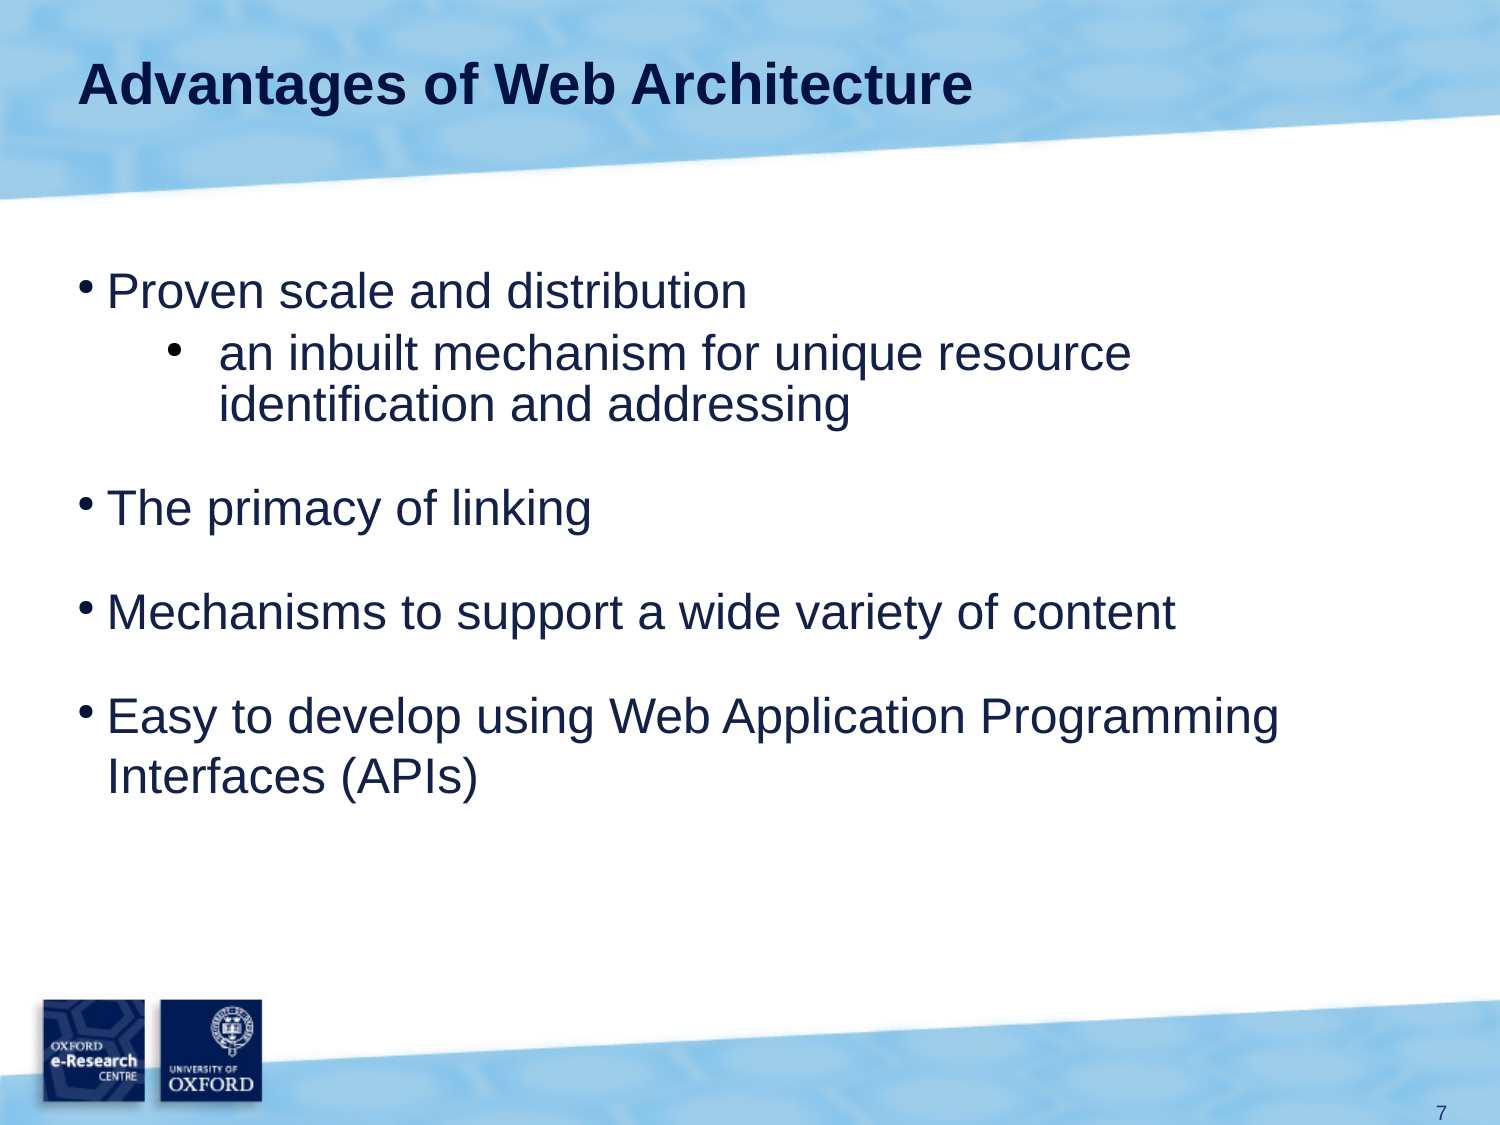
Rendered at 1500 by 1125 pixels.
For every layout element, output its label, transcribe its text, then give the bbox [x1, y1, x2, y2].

list Proven scale and distribution an inbuilt mechanism for unique resource identification and addressing The primacy of linking Mechanisms to support a wide variety of content Easy to develop using Web Application Programming Interfaces (APIs) [62, 250, 1388, 972]
title Advantages of Web Architecture [62, 24, 1409, 138]
picture [0, 944, 1500, 1125]
picture [0, 0, 1500, 213]
